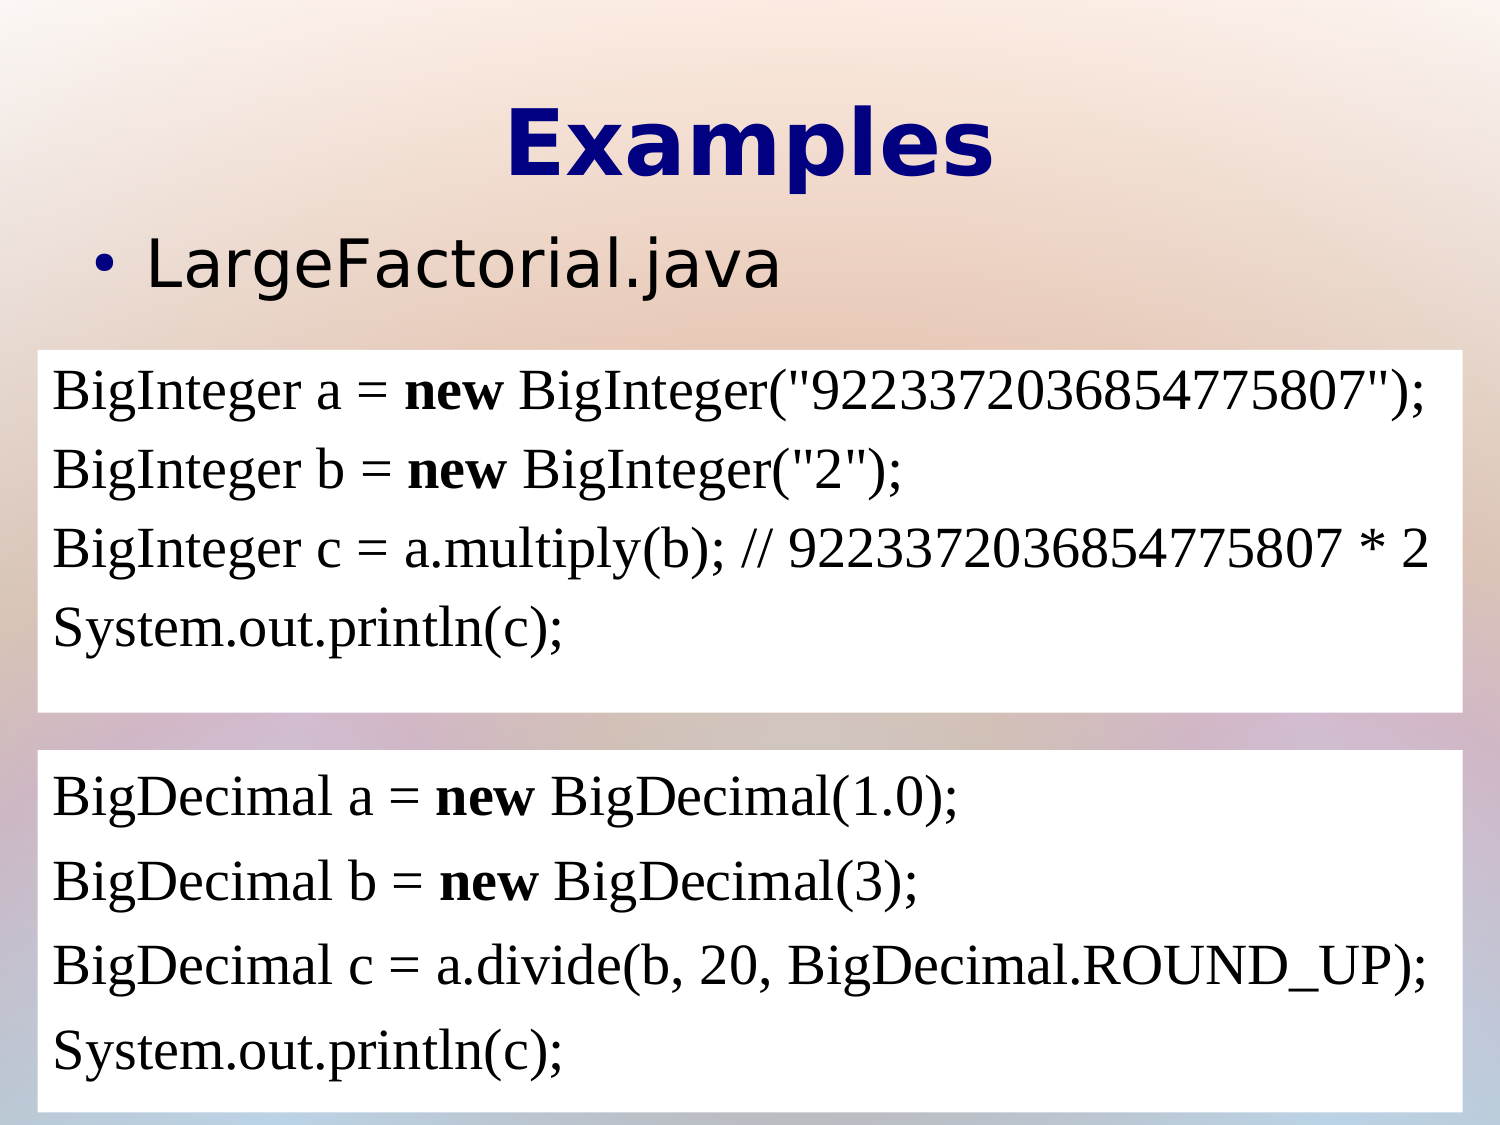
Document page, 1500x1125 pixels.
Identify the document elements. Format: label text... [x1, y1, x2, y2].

list BigInteger a = new BigInteger("9223372036854775807"); BigInteger b = new BigInteger("2"); BigInteger c = a.multiply(b); // 9223372036854775807 * 2 System.out.println(c); [37, 349, 1463, 713]
list LargeFactorial.java [75, 225, 1425, 338]
picture [0, 0, 1500, 1125]
text_box BigDecimal a = new BigDecimal(1.0); BigDecimal b = new BigDecimal(3); BigDecimal c = a.divide(b, 20, BigDecimal.ROUND_UP); System.out.println(c); [37, 750, 1463, 1113]
title Examples [75, 57, 1425, 225]
